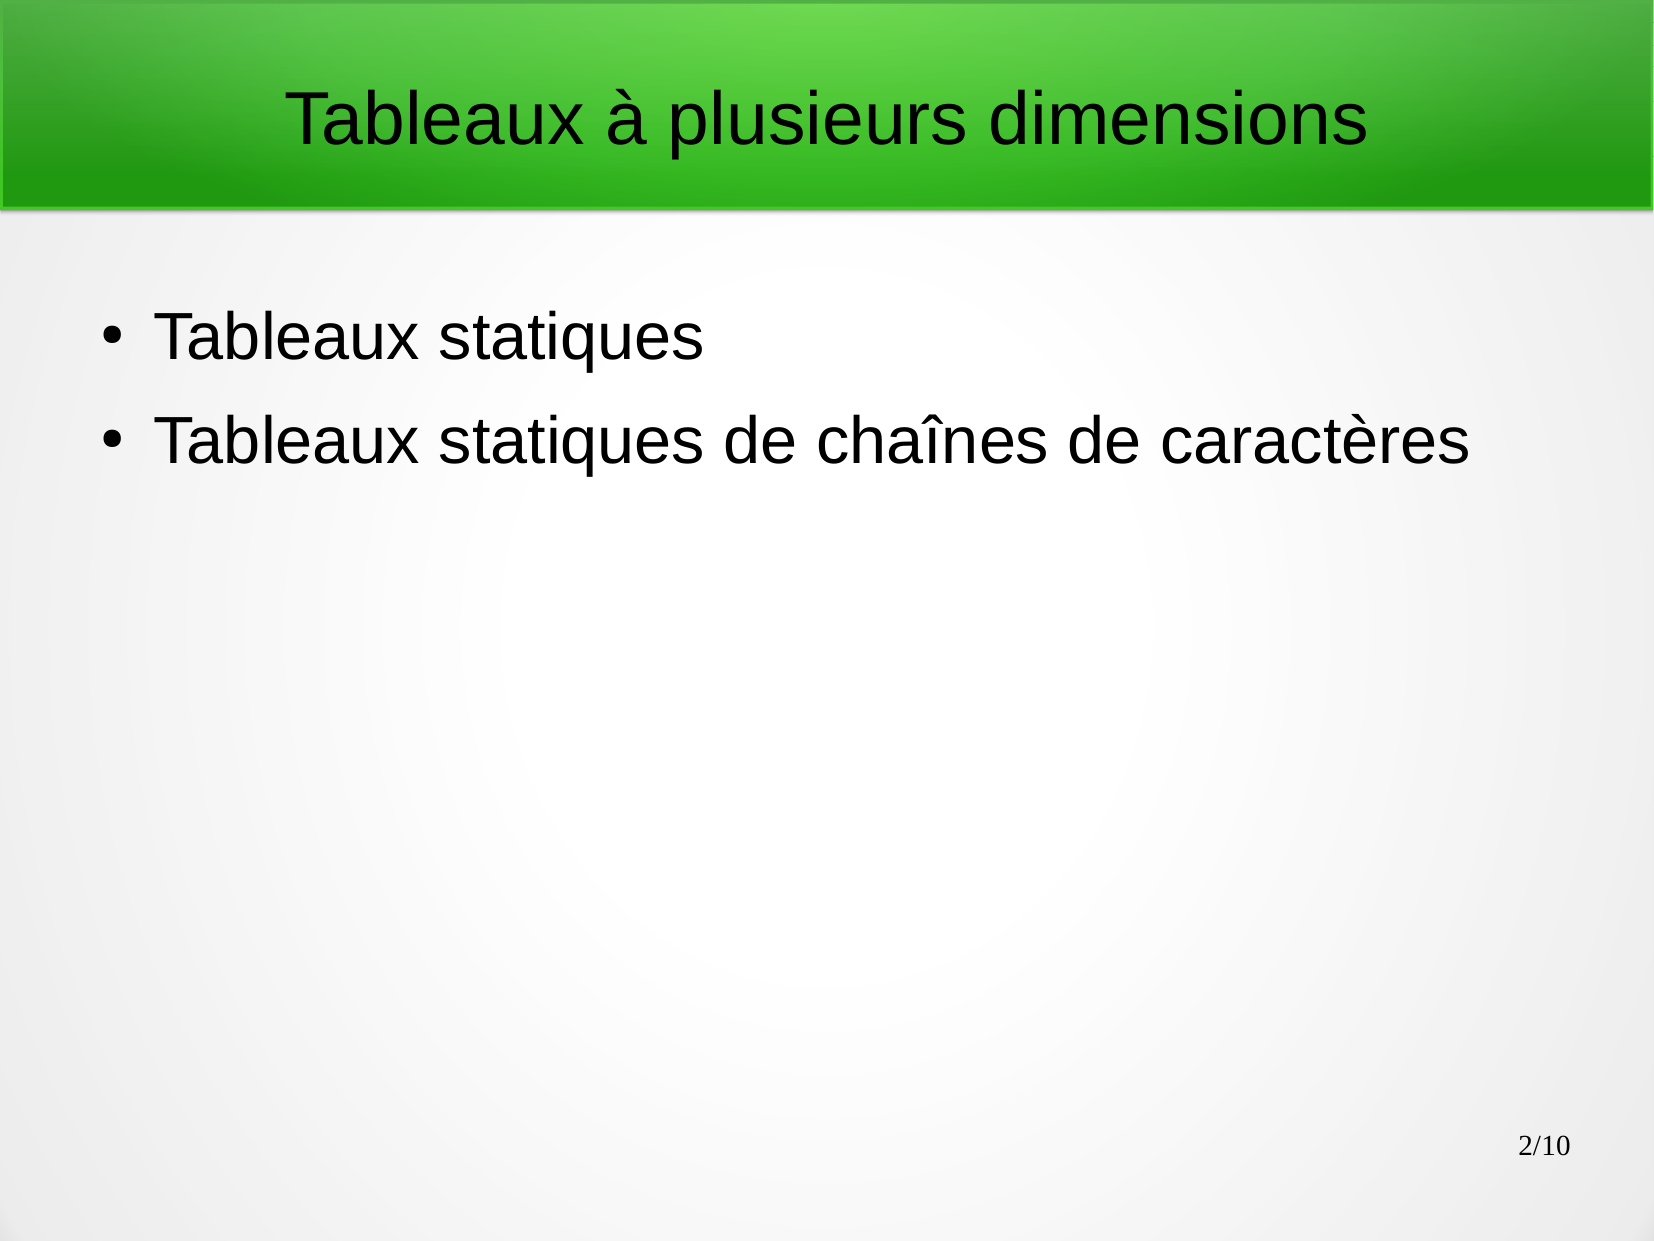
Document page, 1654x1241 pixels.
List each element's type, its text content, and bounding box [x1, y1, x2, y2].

title Tableaux à plusieurs dimensions [82, 47, 1571, 189]
list Tableaux statiques Tableaux statiques de chaînes de caractères [82, 299, 1571, 1019]
